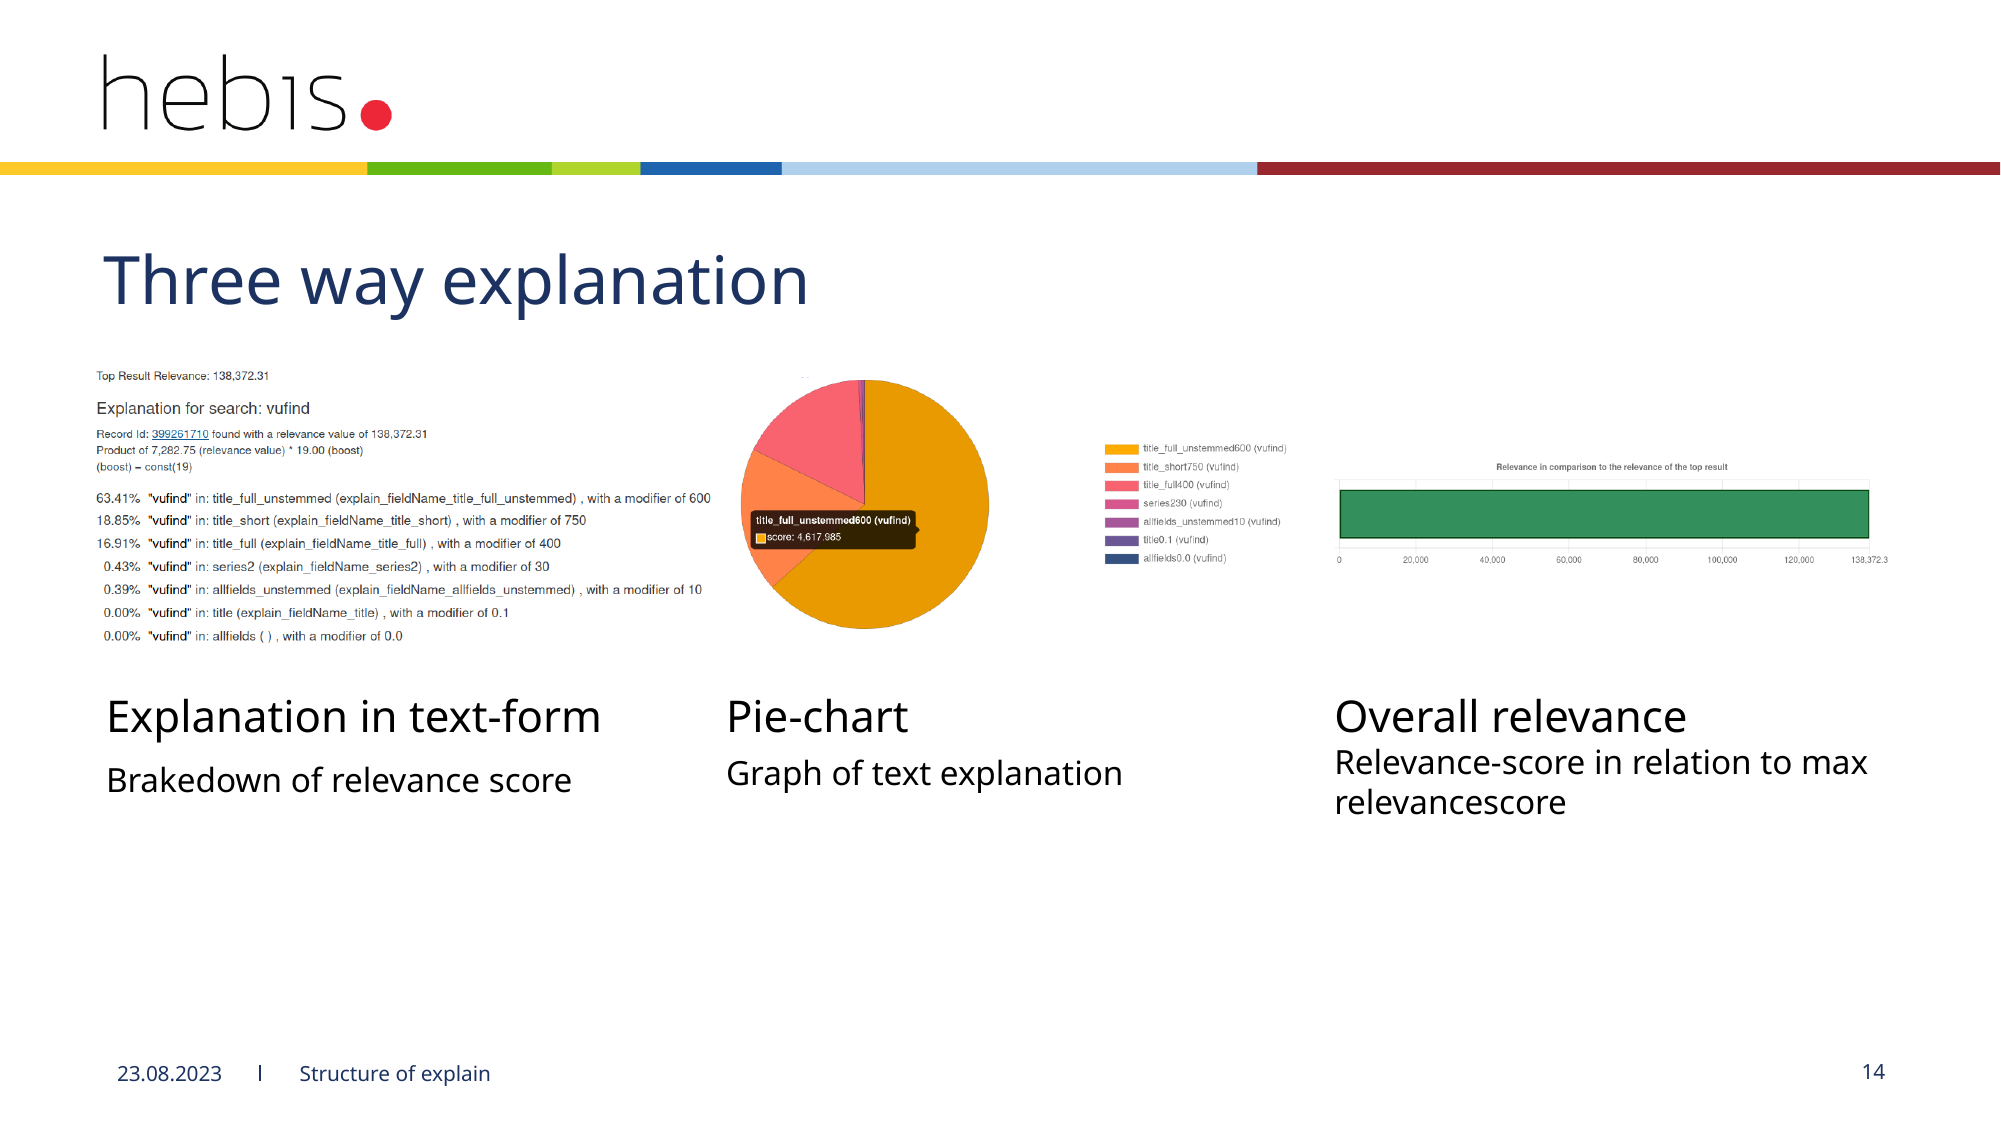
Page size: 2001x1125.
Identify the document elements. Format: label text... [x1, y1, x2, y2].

list Overall relevance Relevance-score in relation to max relevancescore [1328, 682, 1898, 1005]
list Pie-chart Graph of text explanation [720, 682, 1290, 1005]
footer Structure of explain [284, 1042, 1451, 1103]
slide_number <number> [1694, 1042, 1900, 1103]
picture [94, 366, 1301, 643]
picture [0, 0, 2001, 248]
picture [1320, 448, 1914, 579]
slide_number 23.08.2023 [102, 1042, 271, 1103]
list Three way explanation [97, 242, 1581, 313]
list Explanation in text-form Brakedown of relevance score [100, 682, 670, 1005]
